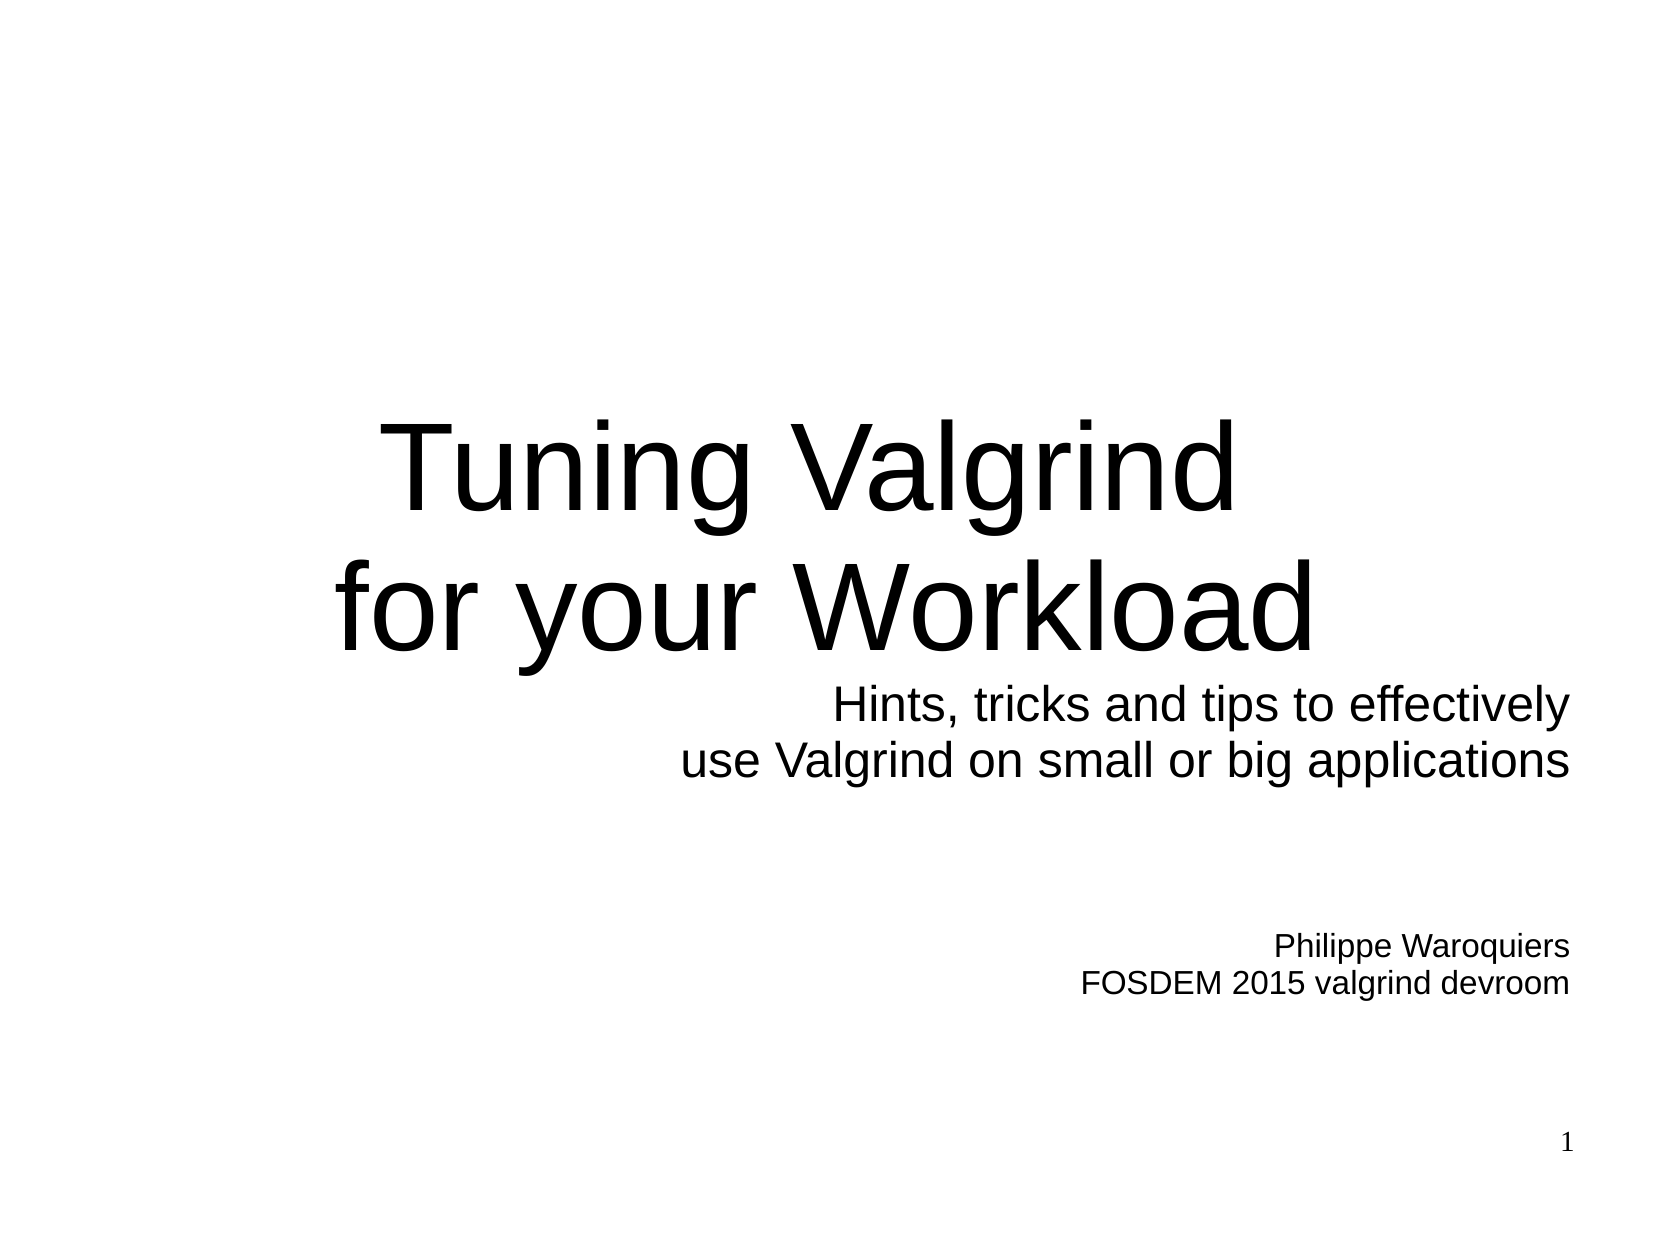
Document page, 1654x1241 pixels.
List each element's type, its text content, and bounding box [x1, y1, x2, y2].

subtitle Tuning Valgrind for your Workload Hints, tricks and tips to effectively use Valgrind on small or big applications Philippe Waroquiers FOSDEM 2015 valgrind devroom [82, 297, 1571, 1102]
